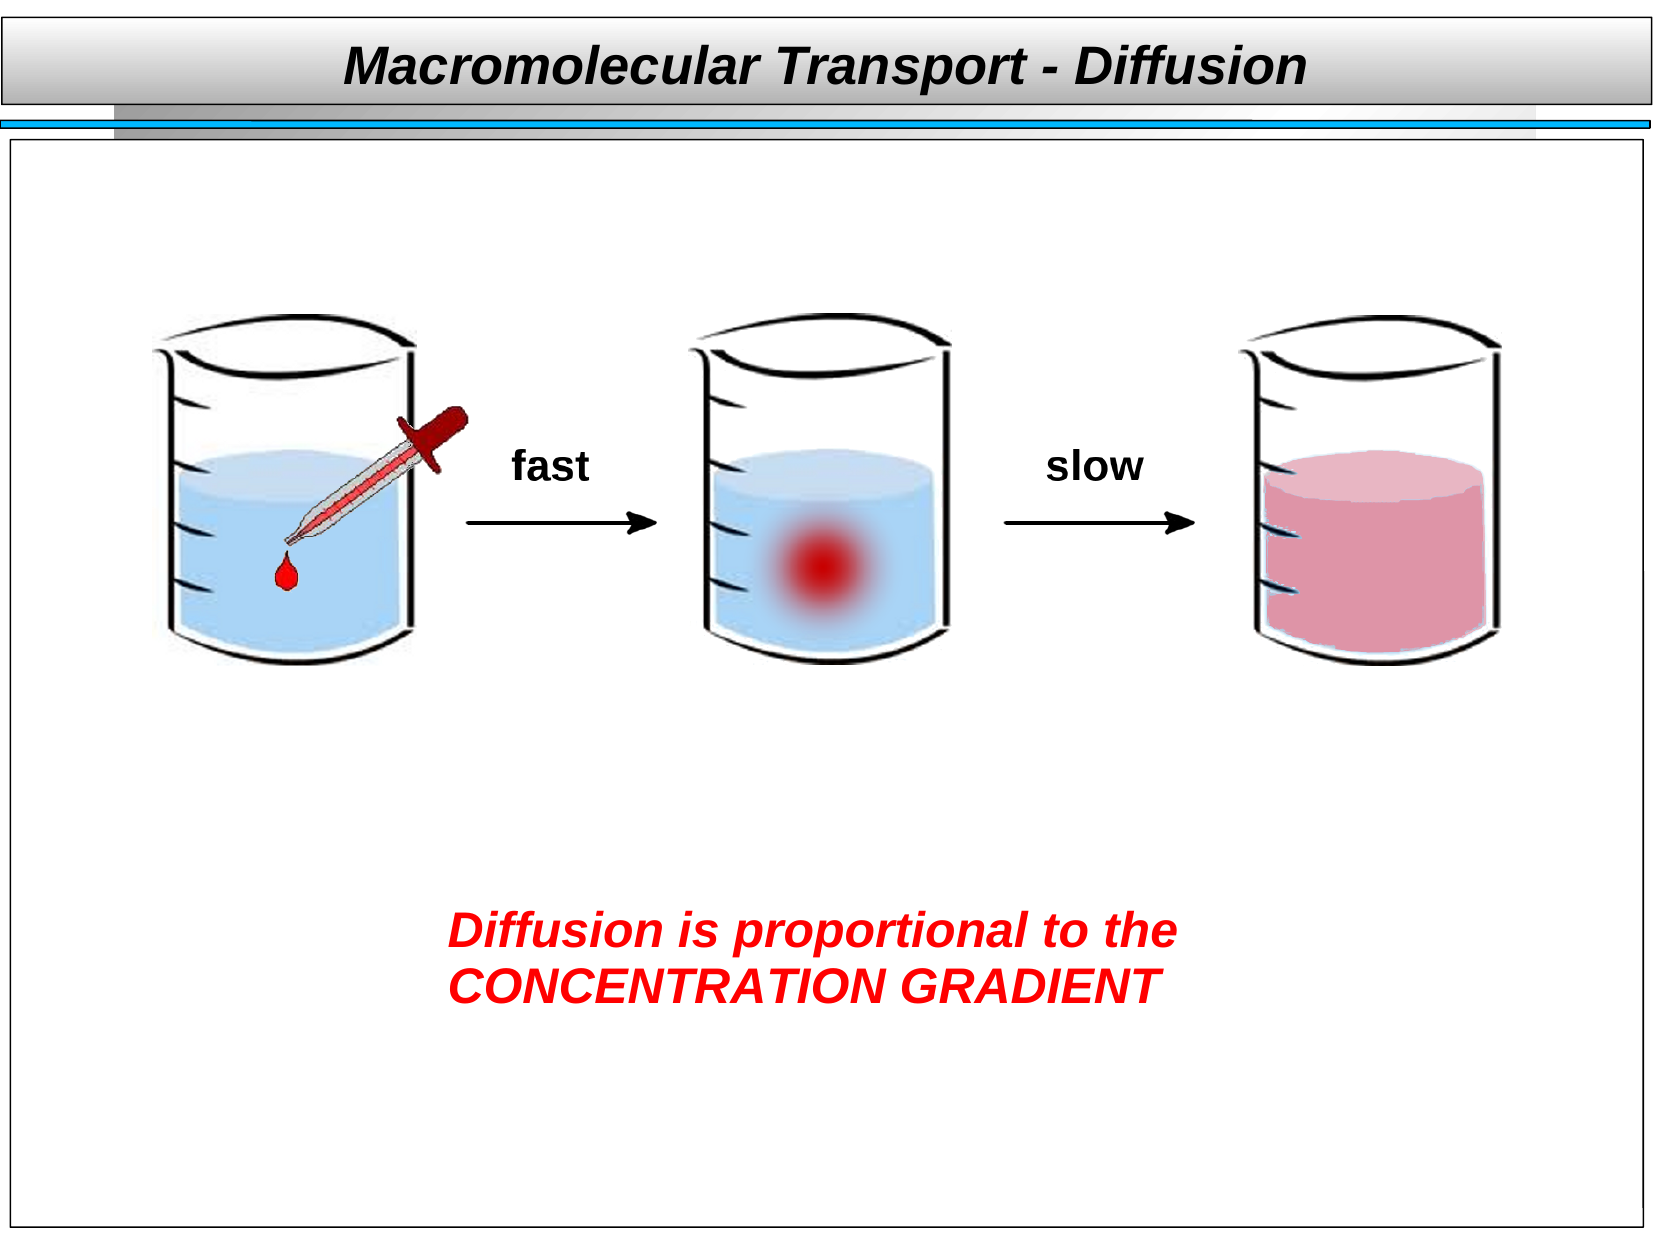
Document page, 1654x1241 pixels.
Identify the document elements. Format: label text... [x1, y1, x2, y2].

text_box Diffusion is proportional to the CONCENTRATION GRADIENT [447, 902, 1207, 1014]
text_box Macromolecular Transport - Diffusion [1, 17, 1652, 105]
picture [152, 313, 1502, 666]
text_box [10, 139, 1644, 1228]
text_box [0, 120, 1651, 129]
